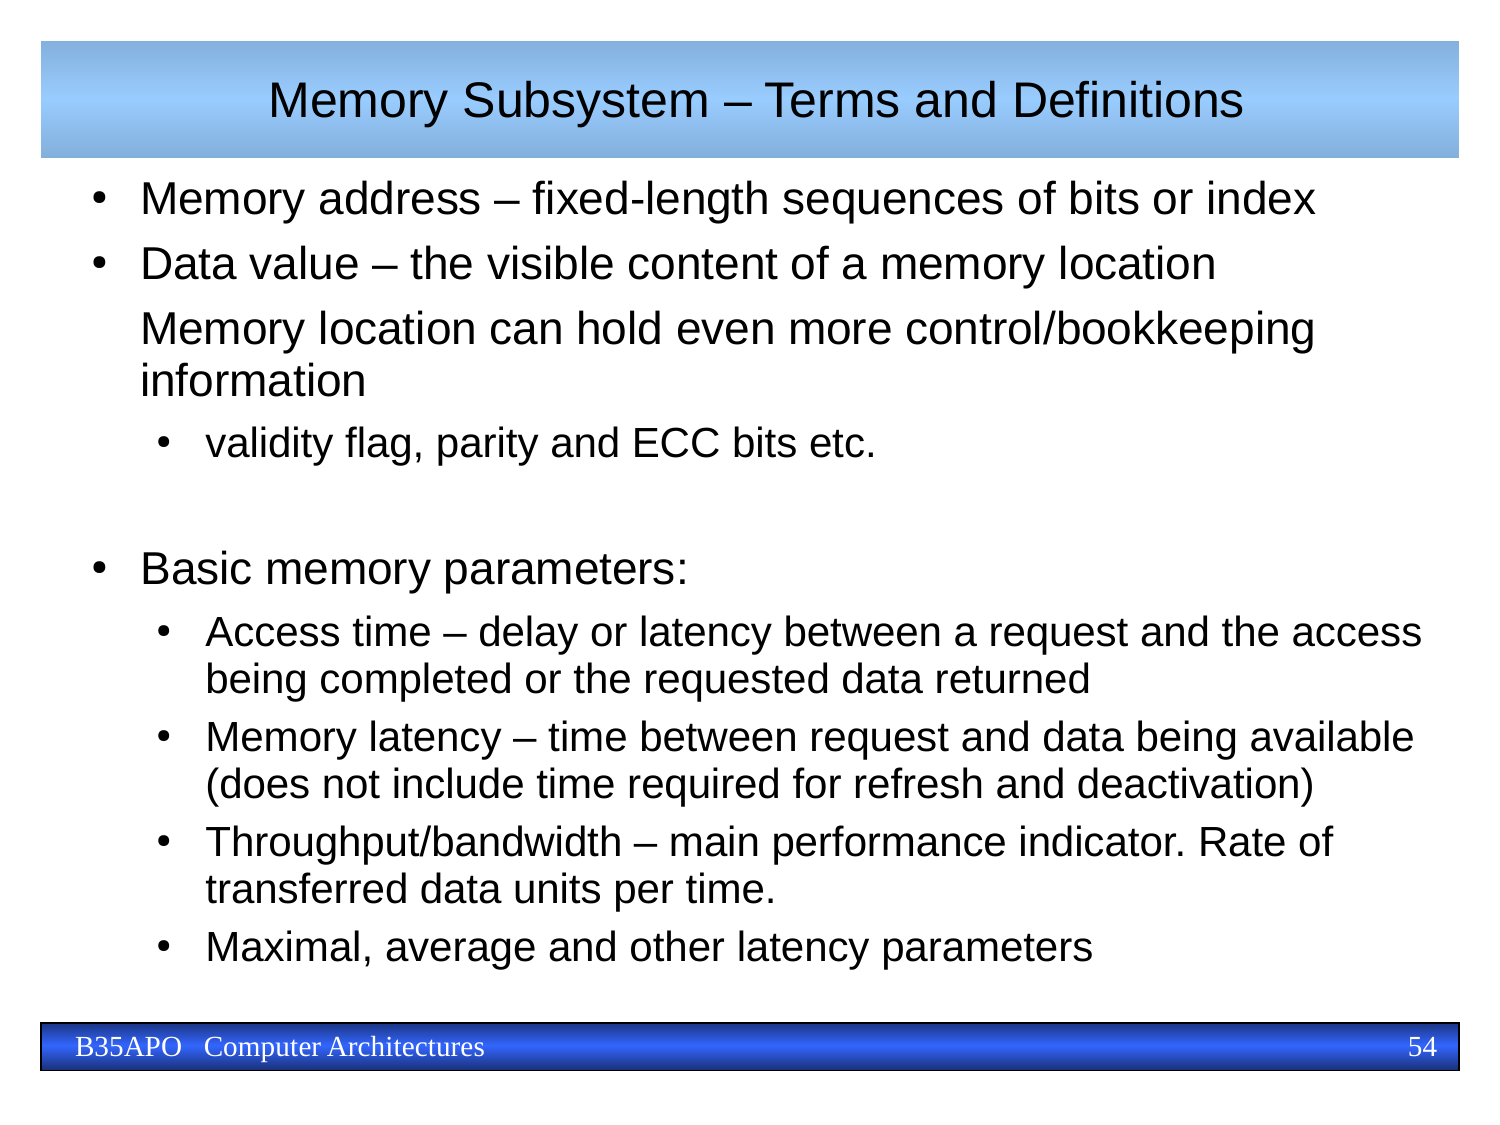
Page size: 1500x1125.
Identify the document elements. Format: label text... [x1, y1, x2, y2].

title Memory Subsystem – Terms and Definitions [41, 41, 1459, 158]
list Memory address – fixed-length sequences of bits or index Data value – the visible content of a memory location Memory location can hold even more control/bookkeeping information validity flag, parity and ECC bits etc. Basic memory parameters: Access time – delay or latency between a request and the access being completed or the requested data returned Memory latency – time between request and data being available (does not include time required for refresh and deactivation) Throughput/bandwidth – main performance indicator. Rate of transferred data units per time. Maximal, average and other latency parameters [75, 172, 1426, 1000]
